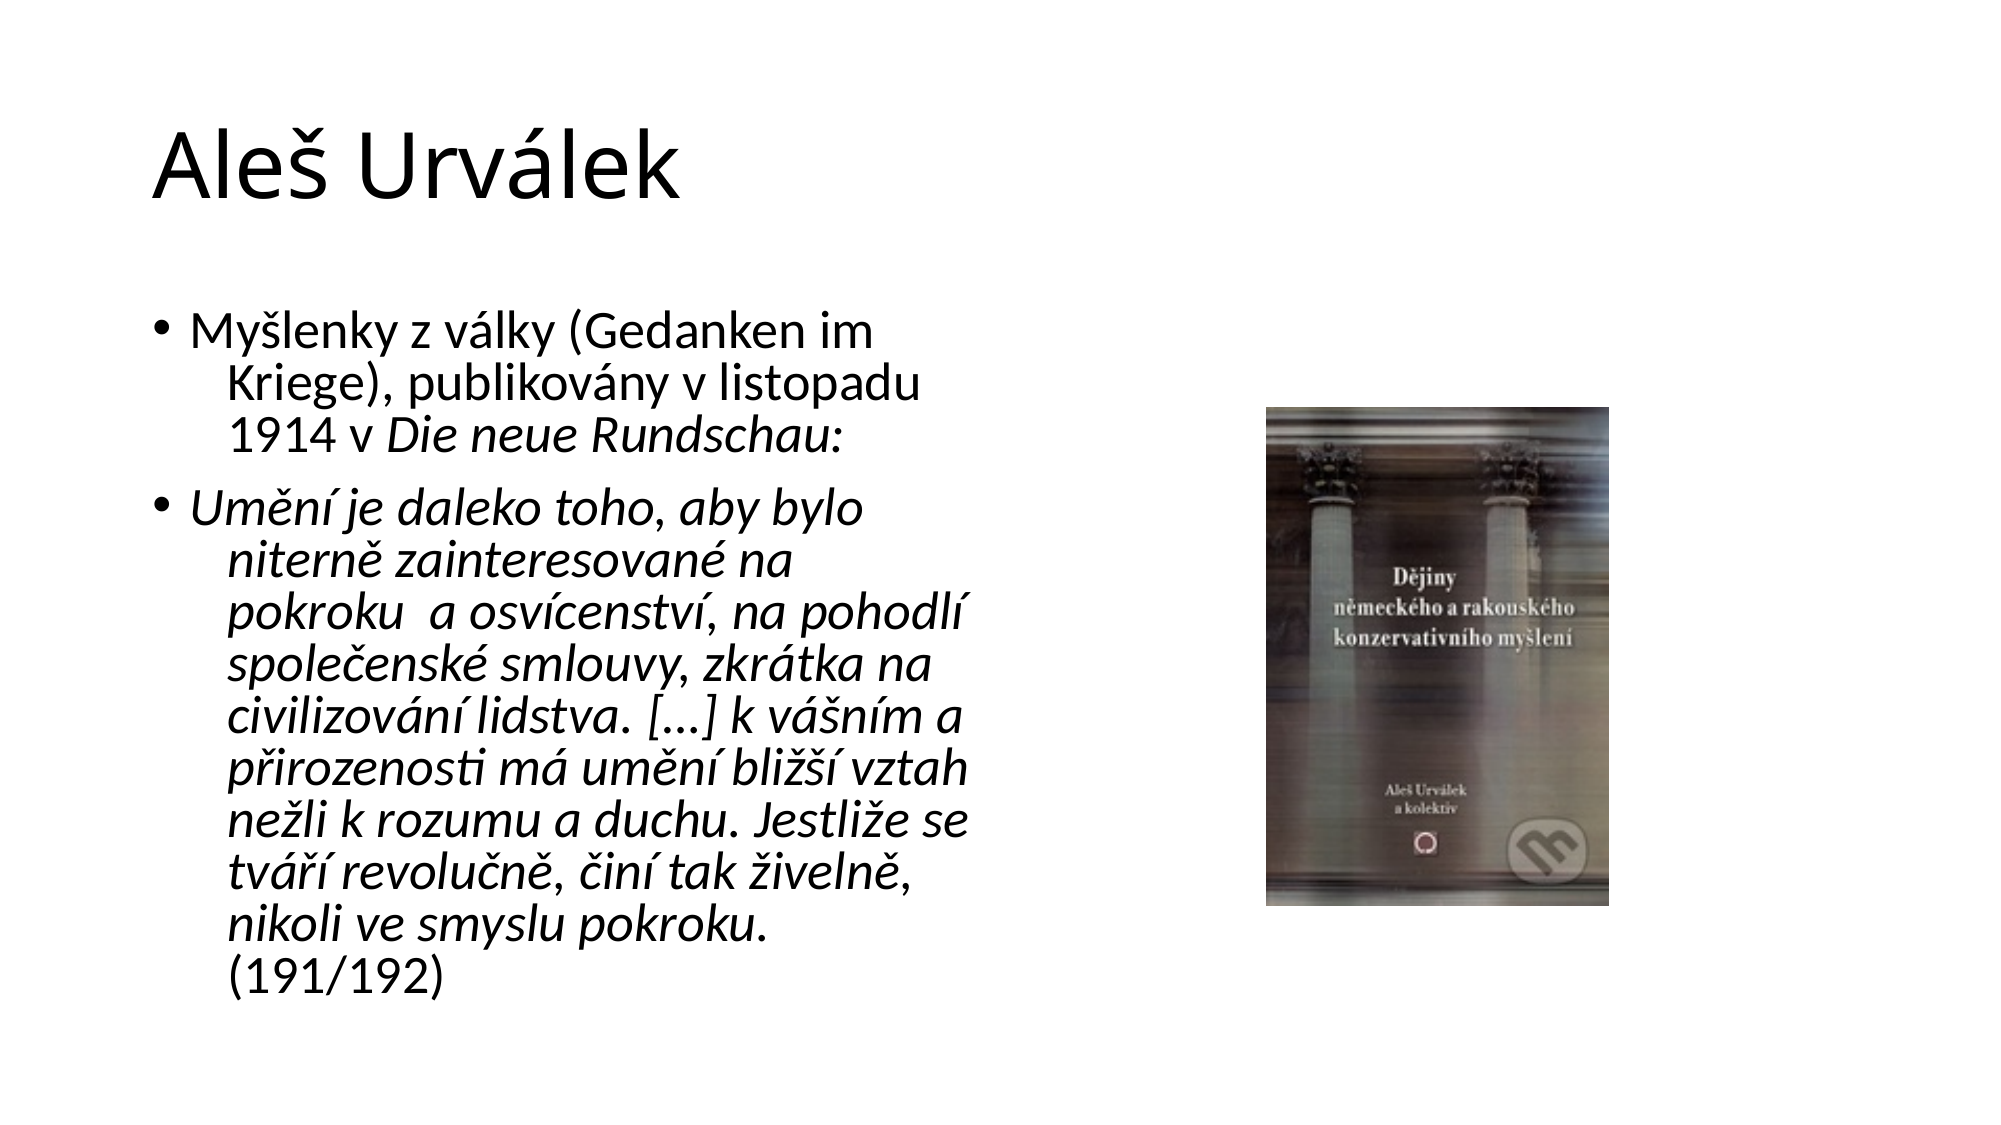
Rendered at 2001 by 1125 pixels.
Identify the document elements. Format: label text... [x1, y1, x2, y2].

picture [1266, 407, 1609, 906]
list Myšlenky z války (Gedanken im Kriege), publikovány v listopadu 1914 v Die neue Rundschau: Umění je daleko toho, aby bylo niterně zainteresované na pokroku a osvícenství, na pohodlí společenské smlouvy, zkrátka na civilizování lidstva. […] k vášním a přirozenosti má umění bližší vztah nežli k rozumu a duchu. Jestliže se tváří revolučně, činí tak živelně, nikoli ve smyslu pokroku. (191/192) [137, 299, 988, 1014]
title Aleš Urválek [137, 59, 1863, 278]
